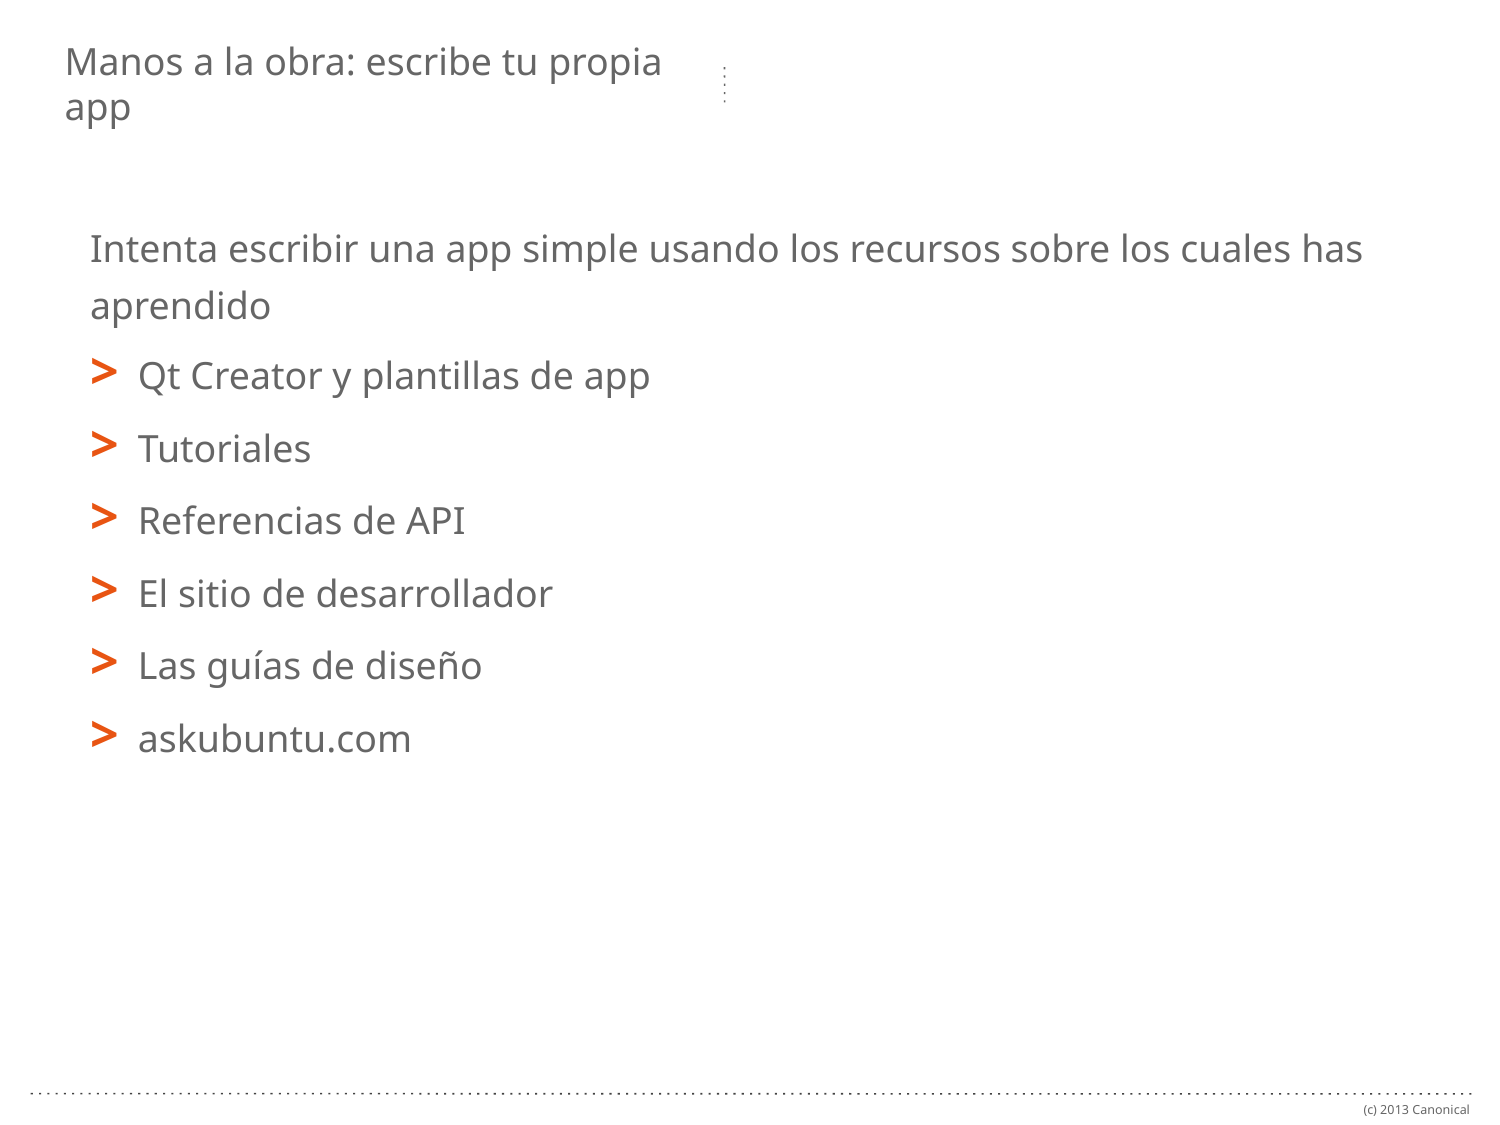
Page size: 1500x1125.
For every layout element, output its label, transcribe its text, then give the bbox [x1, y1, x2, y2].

text_box (c) 2013 Canonical [19, 1099, 1485, 1119]
title Manos a la obra: escribe tu propia app [49, 53, 725, 114]
list Intenta escribir una app simple usando los recursos sobre los cuales has aprendido > Qt Creator y plantillas de app > Tutoriales > Referencias de API > El sitio de desarrollador > Las guías de diseño > askubuntu.com [75, 209, 1425, 1078]
